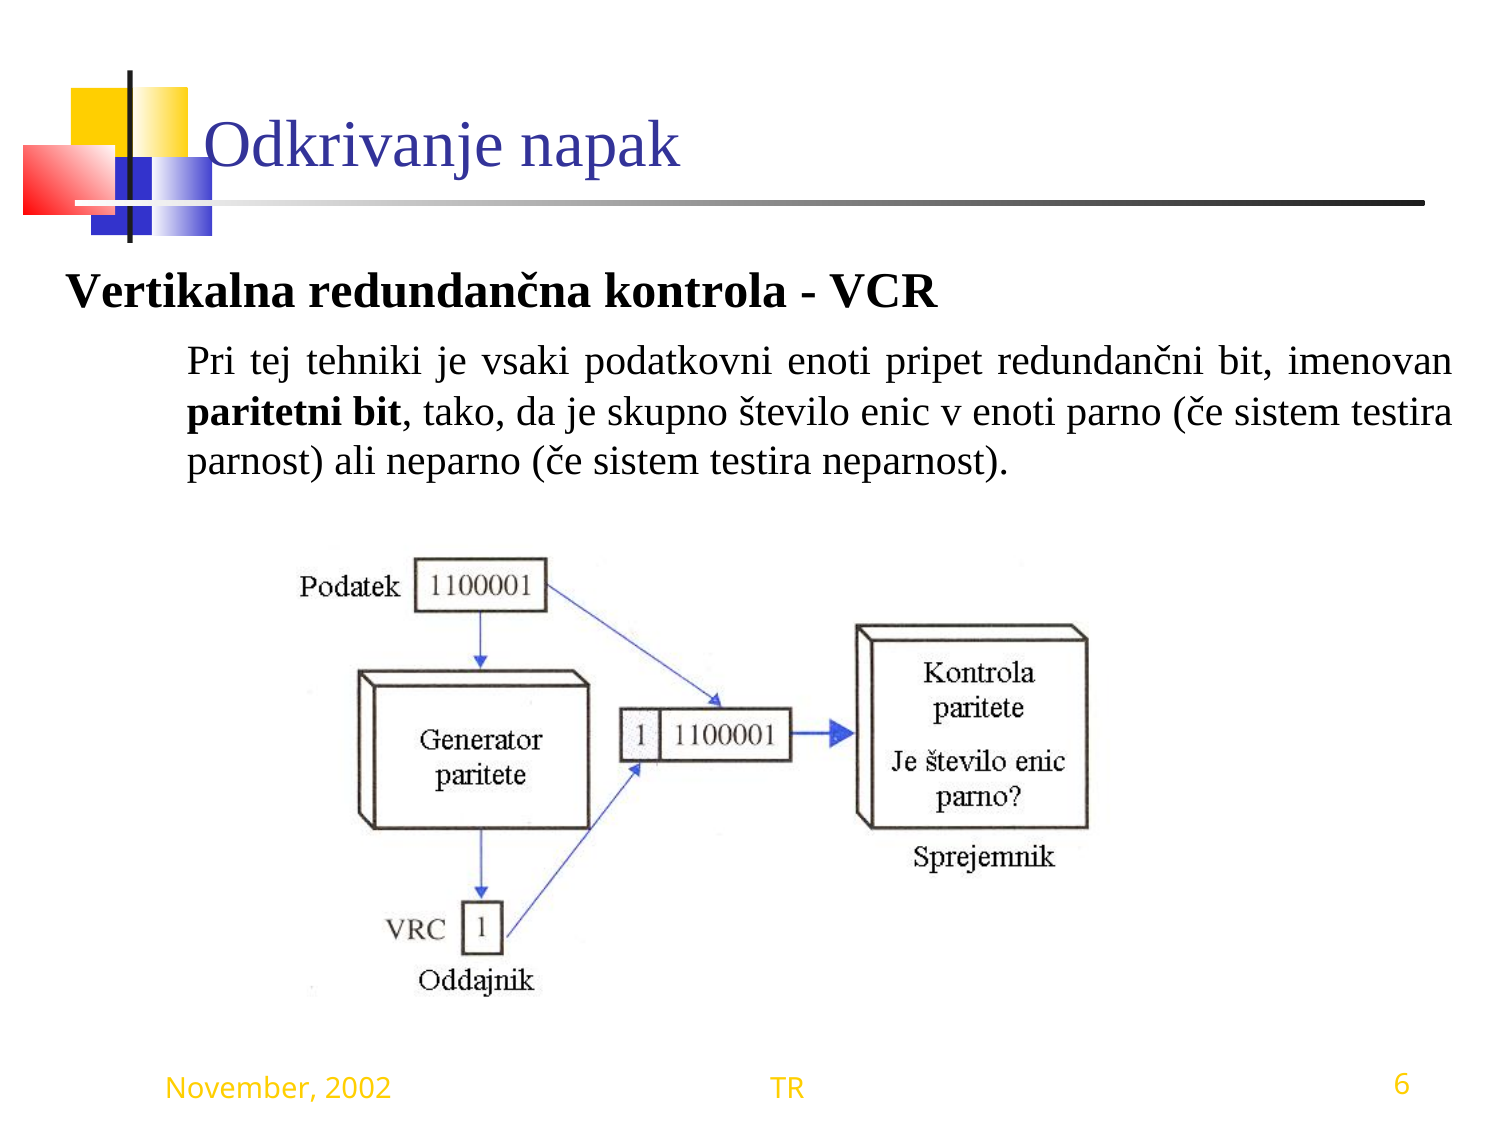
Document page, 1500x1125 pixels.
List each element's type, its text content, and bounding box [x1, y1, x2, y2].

text_box TR [549, 1037, 1026, 1113]
text_box <number> [1112, 1037, 1426, 1113]
title Odkrivanje napak [188, 92, 1468, 188]
list Vertikalna redundančna kontrola - VCR Pri tej tehniki je vsaki podatkovni enoti pripet redundančni bit, imenovan paritetni bit, tako, da je skupno število enic v enoti parno (če sistem testira parnost) ali neparno (če sistem testira neparnost). [50, 249, 1469, 501]
picture [275, 524, 1113, 1014]
text_box November, 2002 [150, 1037, 463, 1113]
